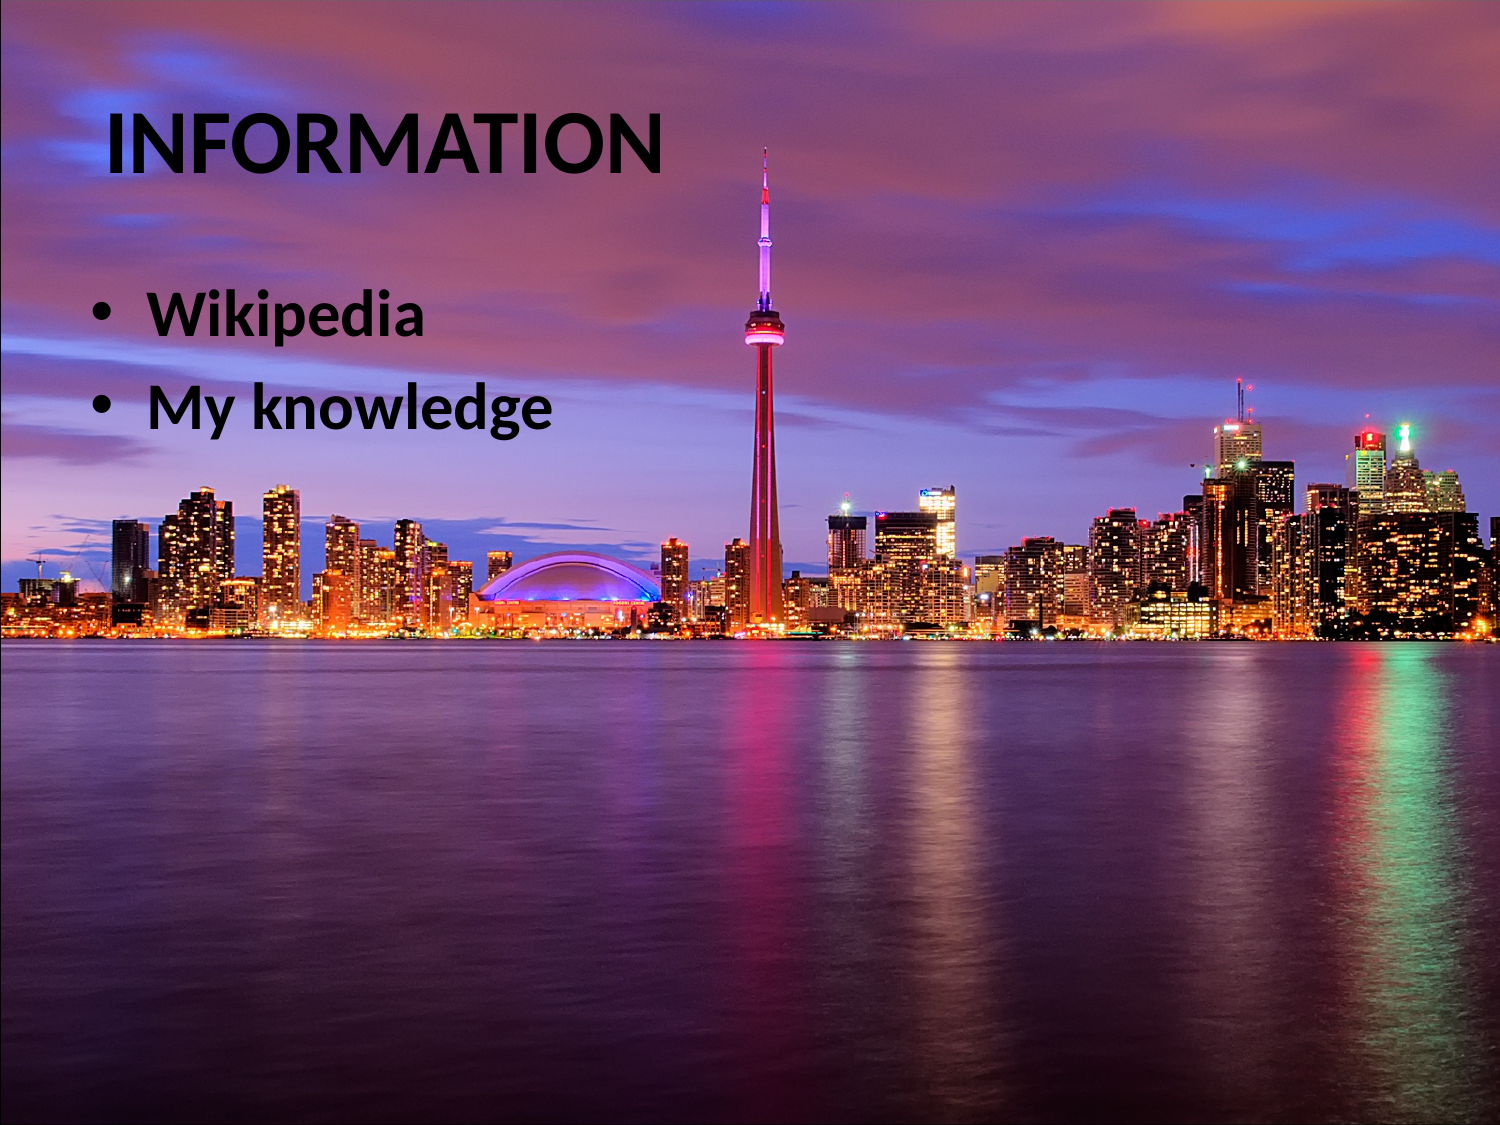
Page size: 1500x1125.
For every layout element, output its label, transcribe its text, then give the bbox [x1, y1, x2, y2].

picture [0, 0, 1500, 1125]
title INFORMATION [0, 42, 1061, 231]
list Wikipedia My knowledge [75, 262, 1425, 1005]
